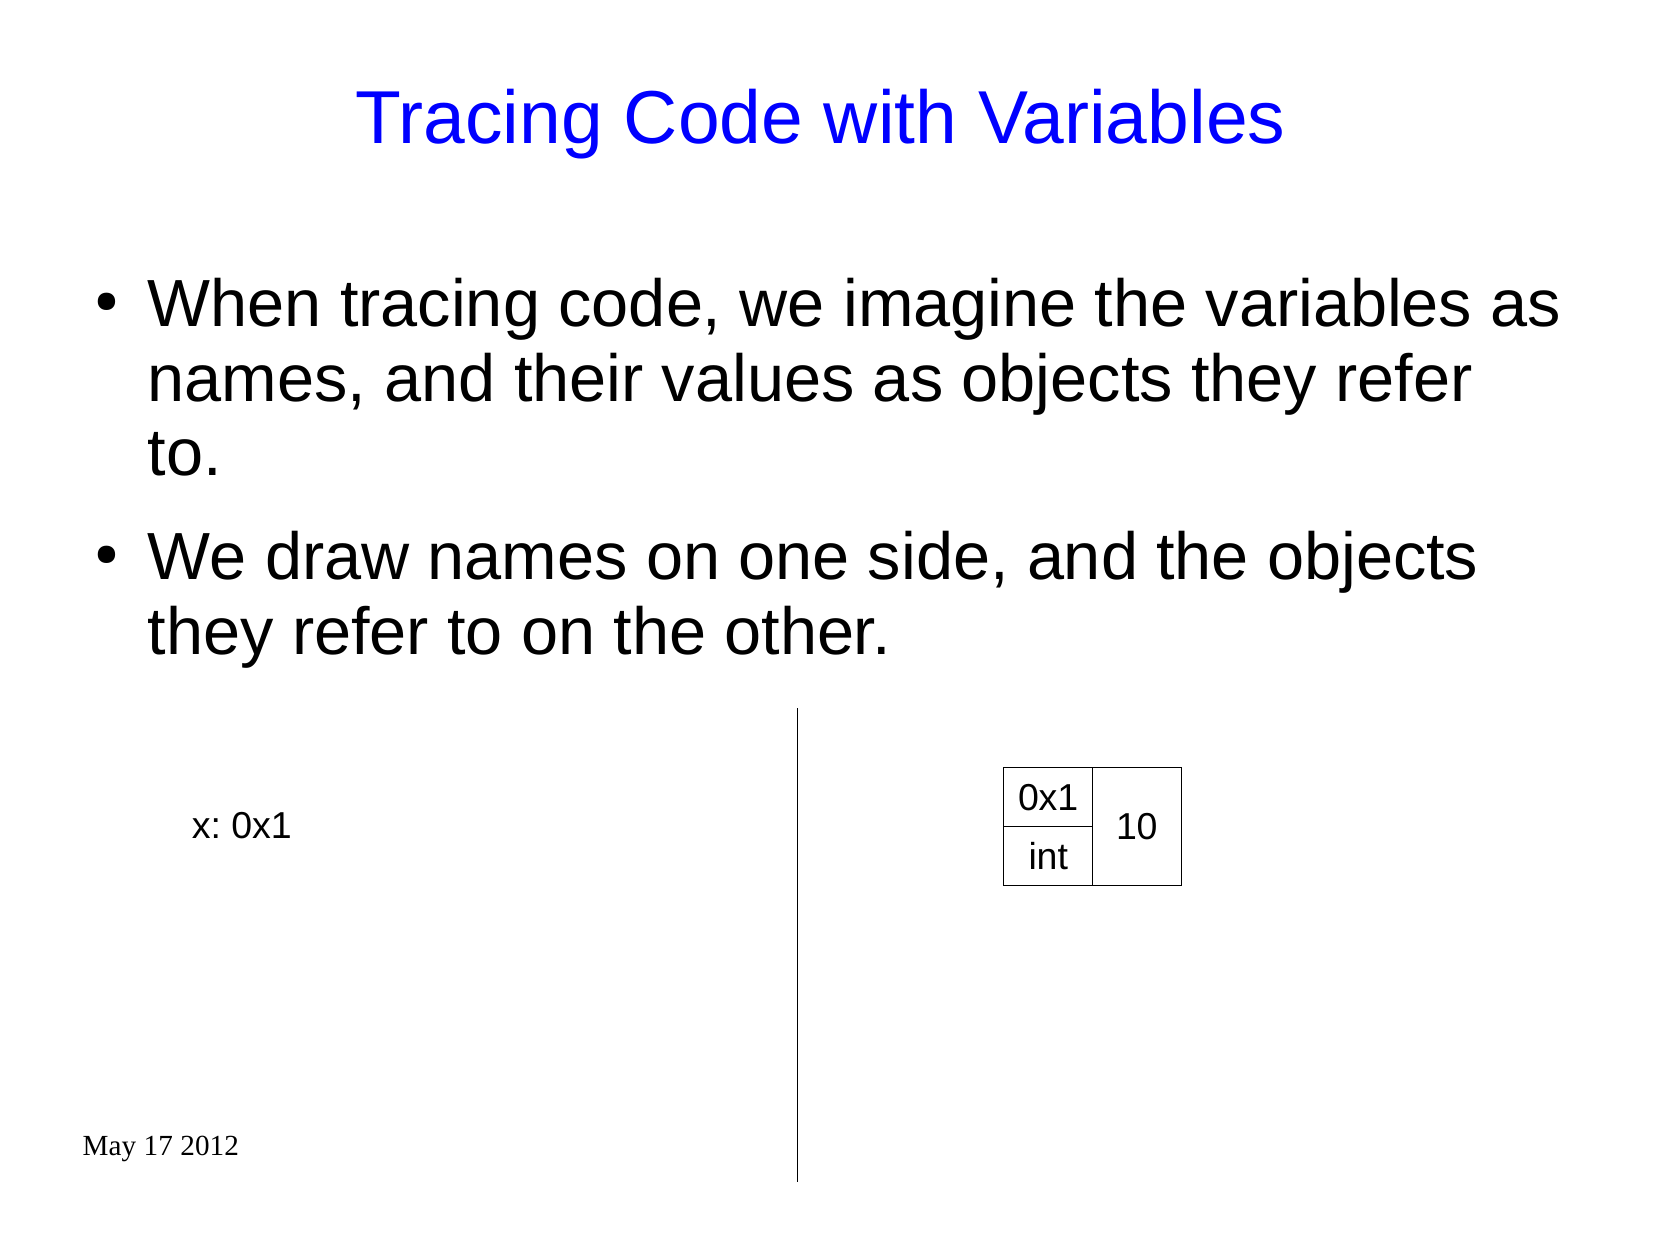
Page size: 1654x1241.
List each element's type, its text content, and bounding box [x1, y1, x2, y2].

title Tracing Code with Variables [76, 58, 1565, 178]
text_box 10 [1092, 767, 1182, 886]
text_box int [1003, 827, 1092, 886]
text_box x: 0x1 [177, 797, 318, 855]
text_box 0x1 [1003, 767, 1092, 827]
list When tracing code, we imagine the variables as names, and their values as objects they refer to. We draw names on one side, and the objects they refer to on the other. [76, 265, 1565, 668]
